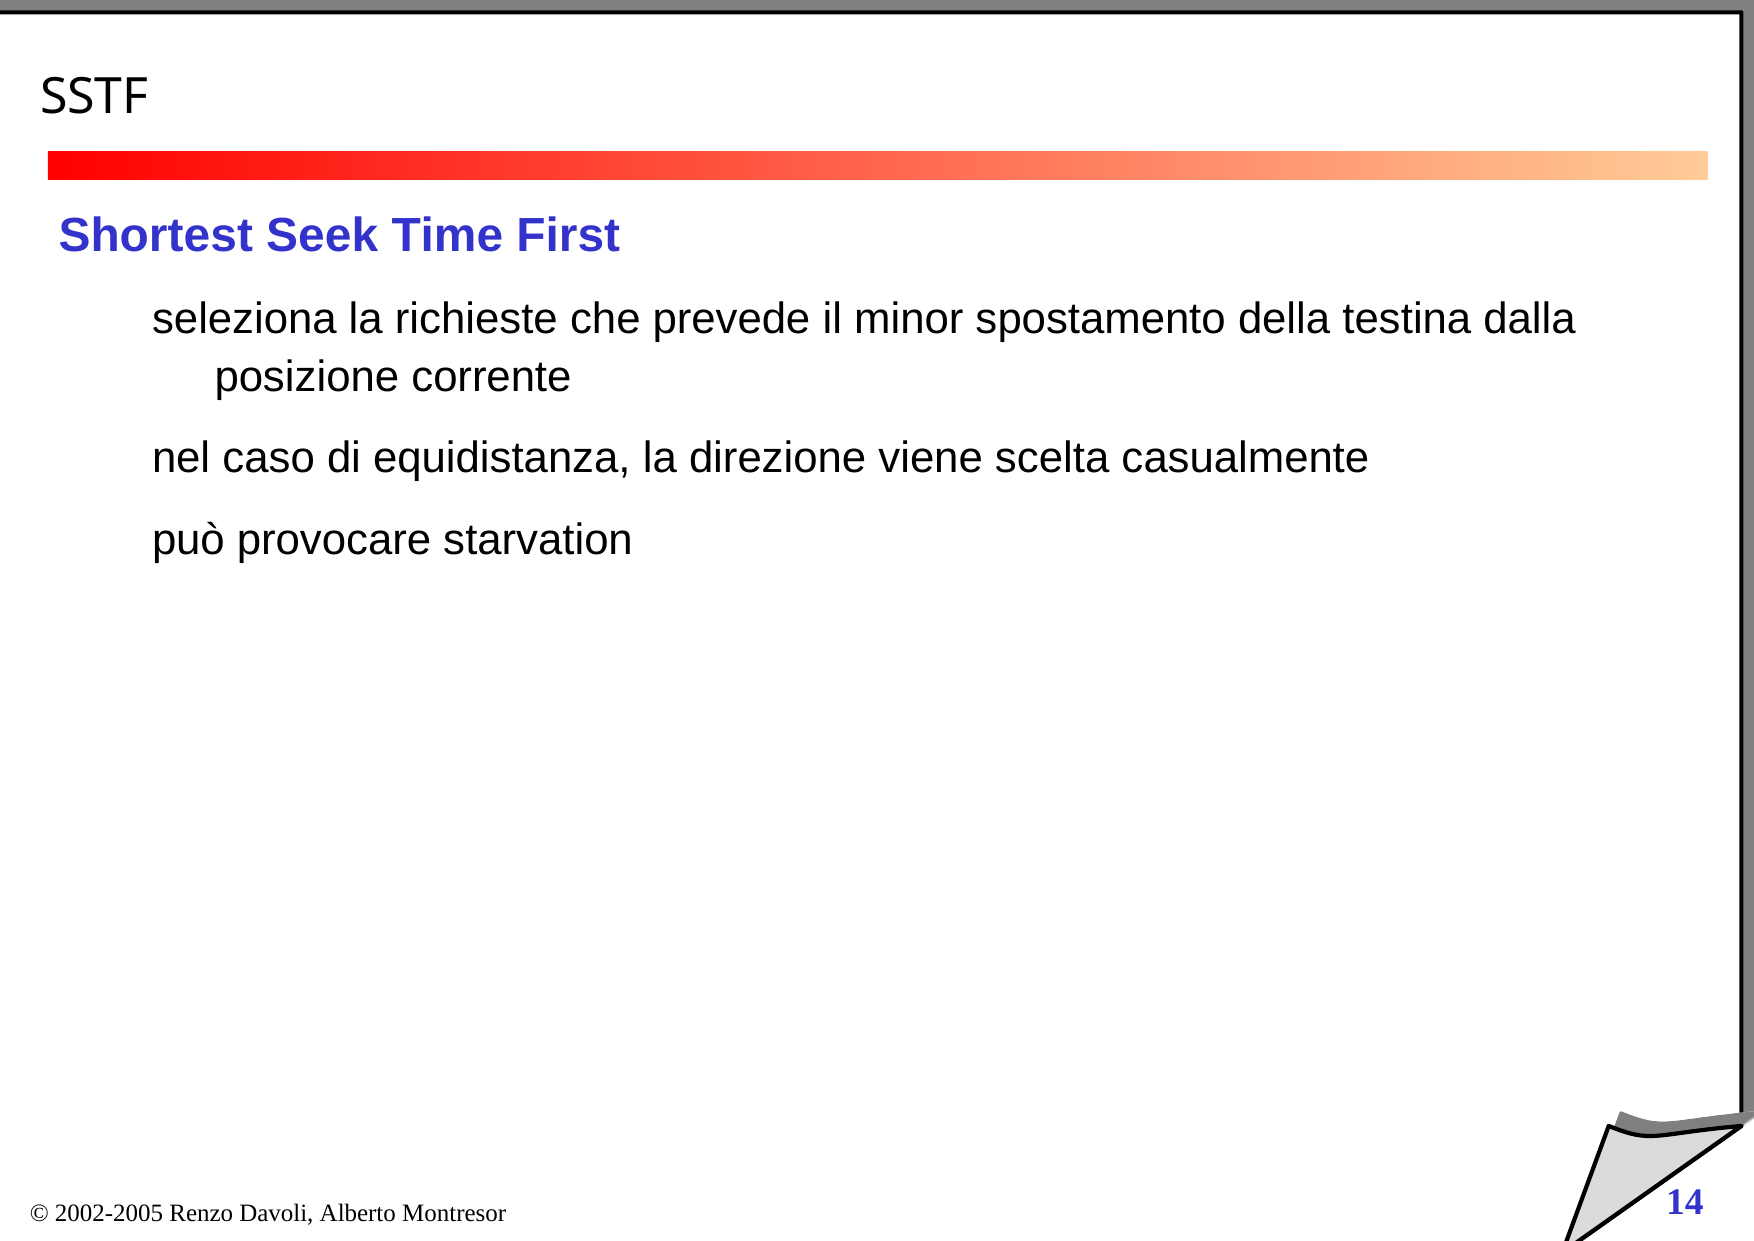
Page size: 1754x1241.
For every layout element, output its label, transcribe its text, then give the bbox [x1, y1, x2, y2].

title SSTF [40, 49, 1714, 144]
text_box 14 [750, 152, 754, 179]
list Shortest Seek Time First seleziona la richieste che prevede il minor spostamento della testina dalla posizione corrente nel caso di equidistanza, la direzione viene scelta casualmente può provocare starvation [58, 206, 1696, 815]
